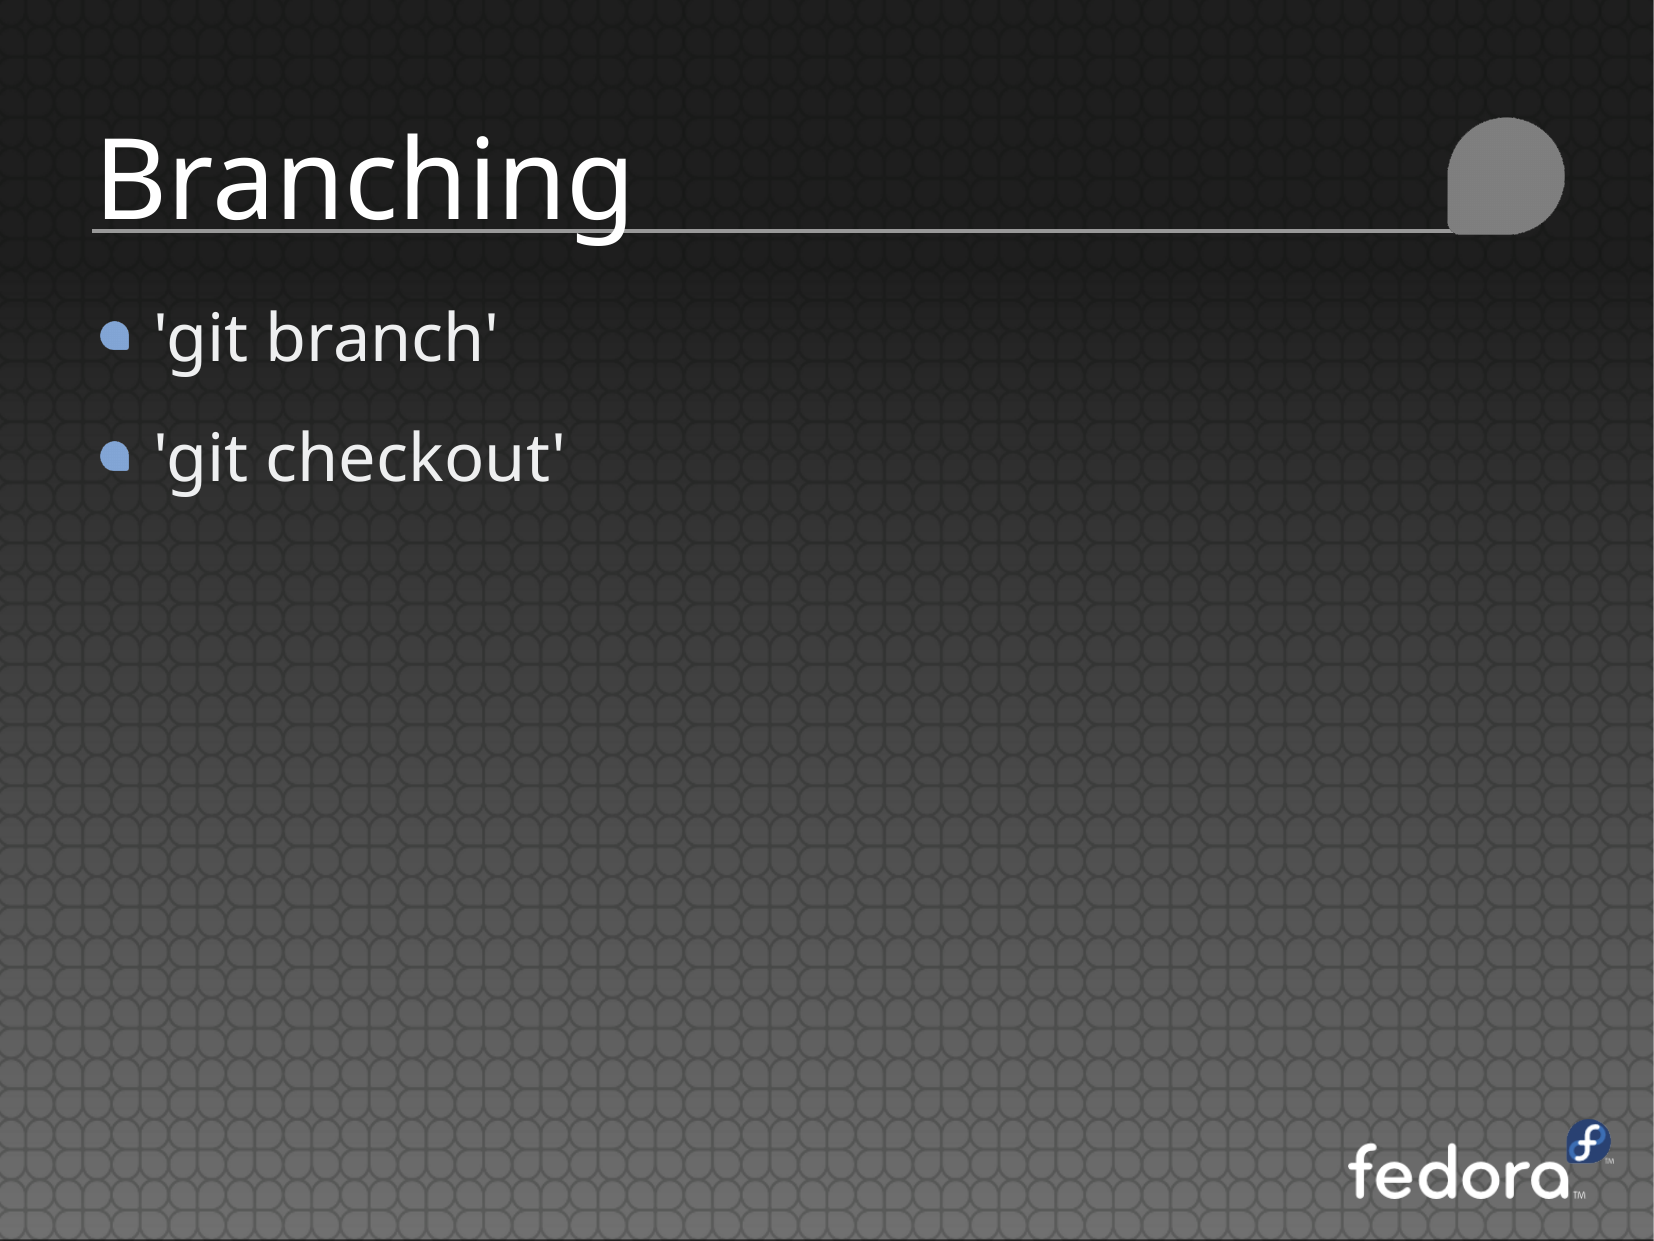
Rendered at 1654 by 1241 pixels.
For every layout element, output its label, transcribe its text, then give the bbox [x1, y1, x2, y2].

title Branching [94, 100, 1426, 251]
list 'git branch' 'git checkout' [82, 290, 1571, 1094]
picture [0, 0, 1654, 1241]
